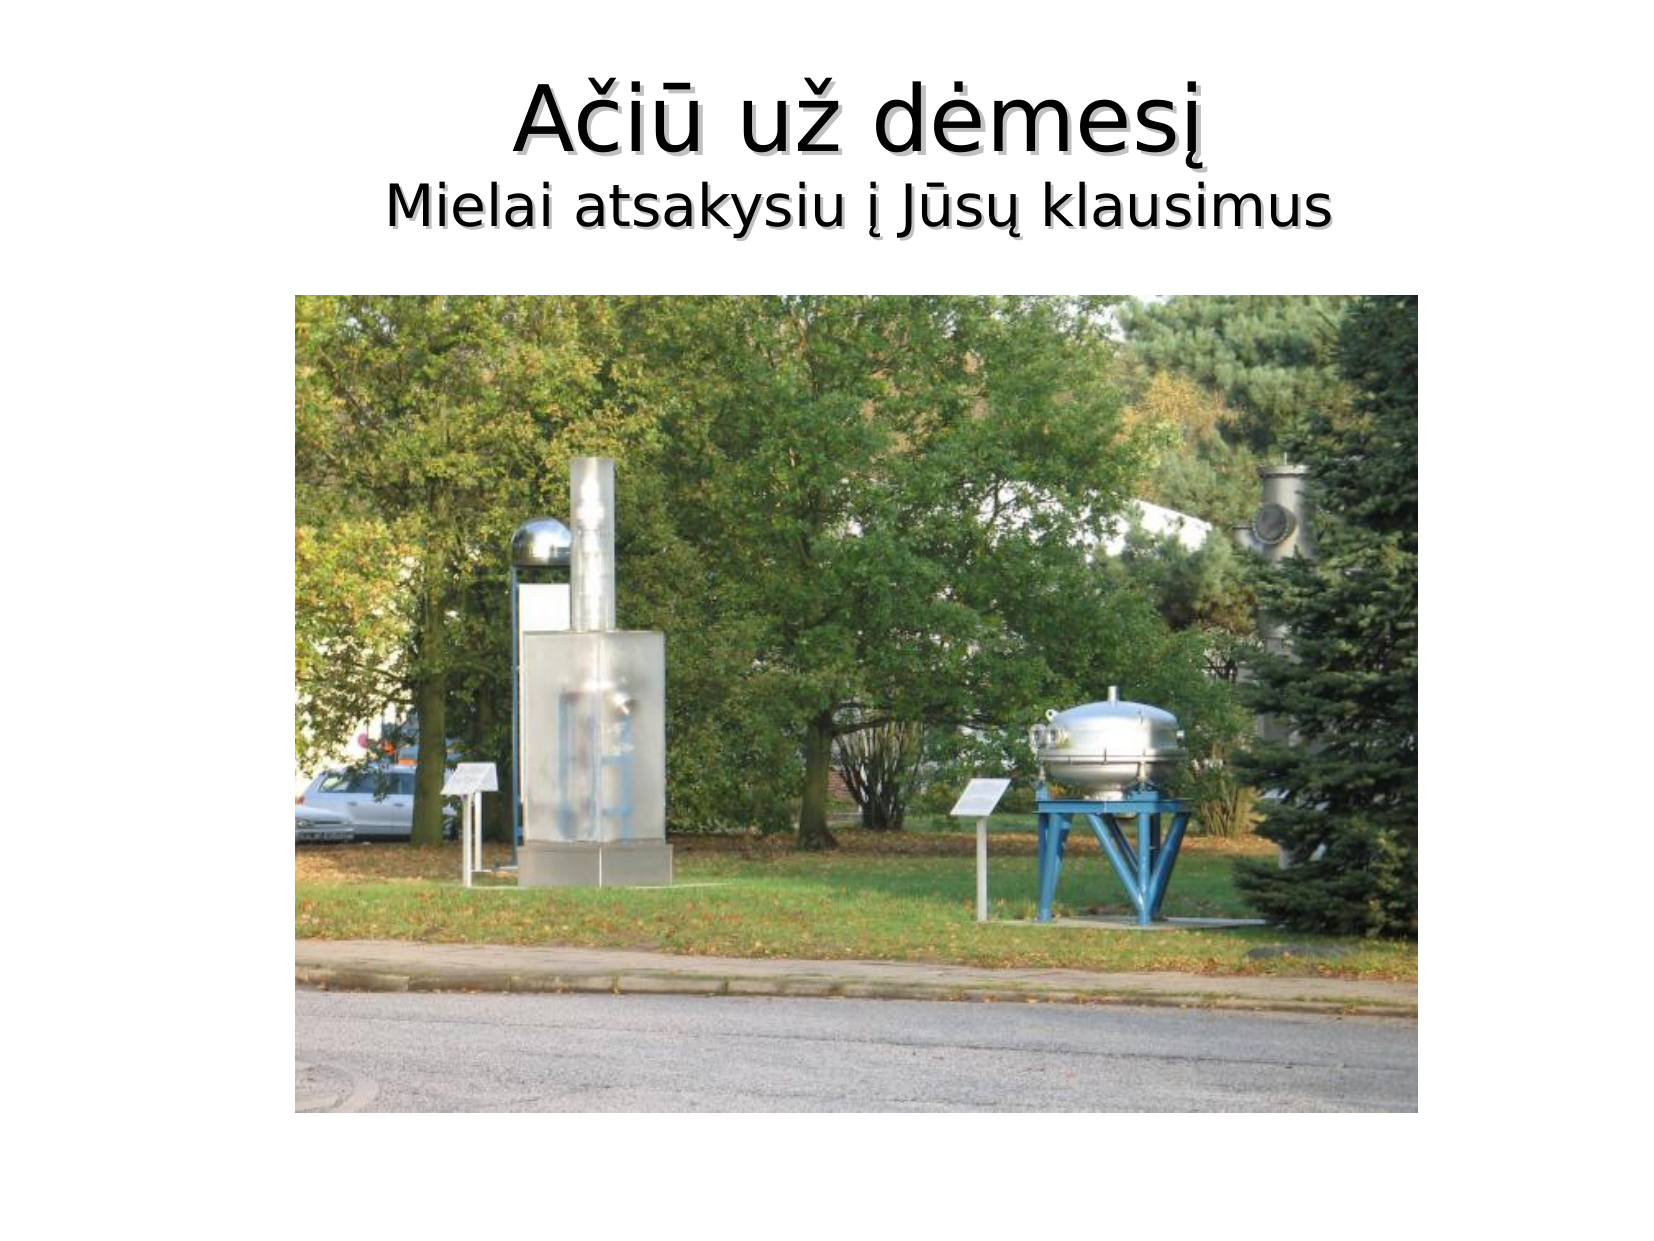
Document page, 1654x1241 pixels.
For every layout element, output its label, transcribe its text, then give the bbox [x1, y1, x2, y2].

picture [295, 295, 1418, 1113]
title Ačiū už dėmesį Mielai atsakysiu į Jūsų klausimus [147, 49, 1571, 257]
